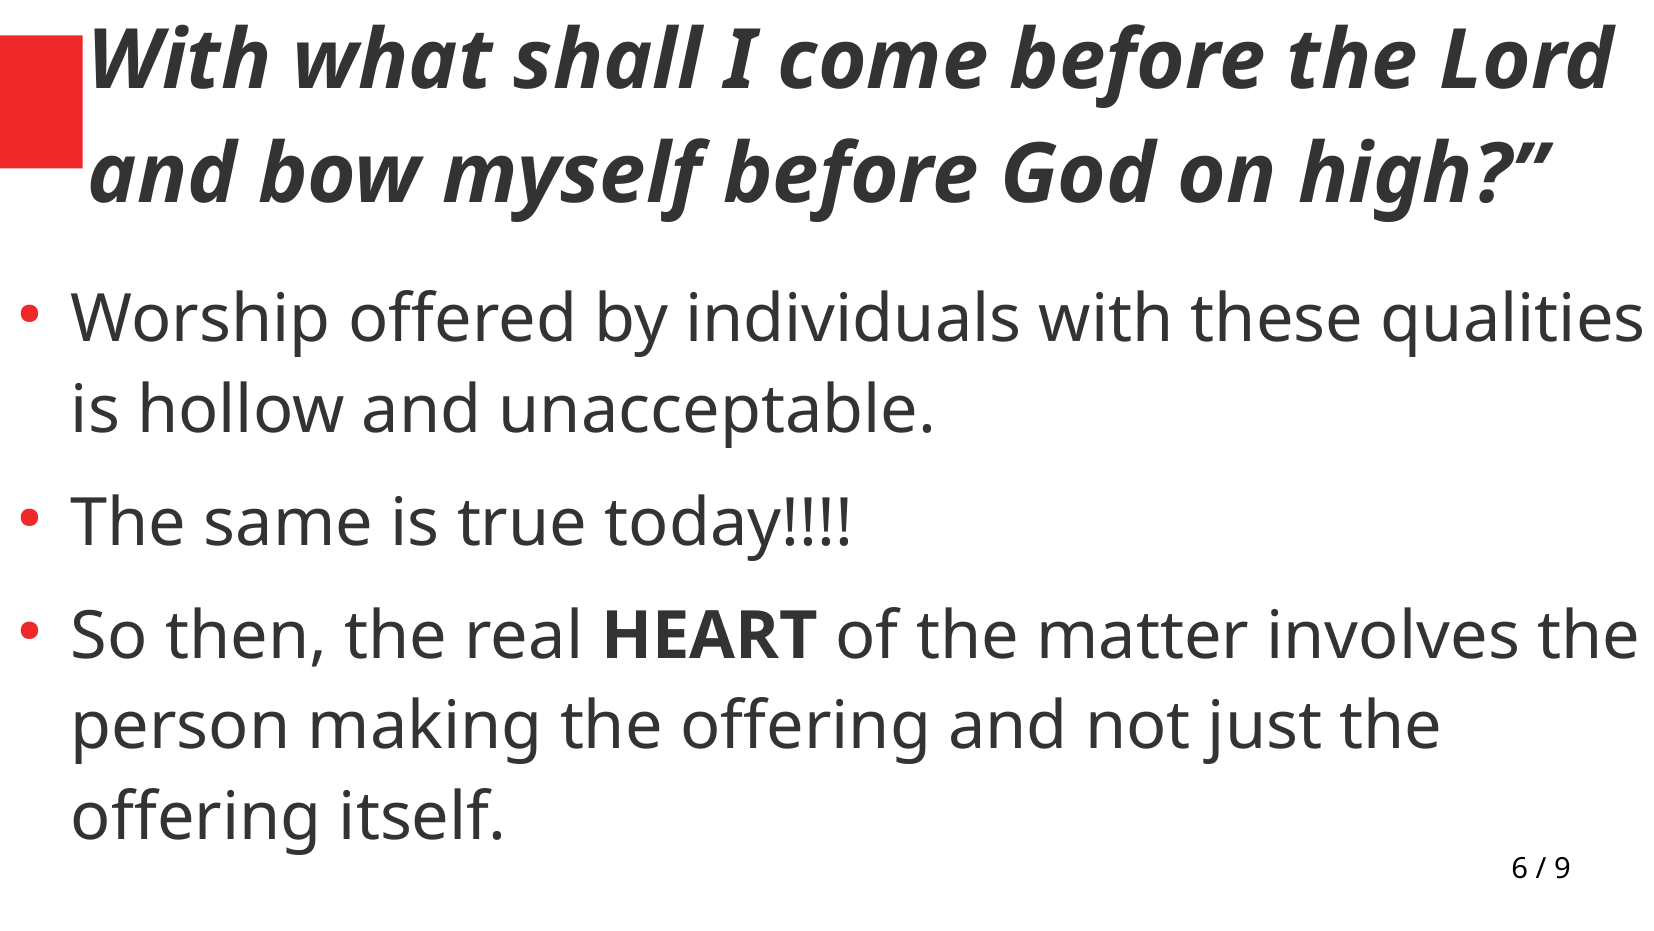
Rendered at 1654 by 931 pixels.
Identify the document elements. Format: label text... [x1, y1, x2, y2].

list Worship offered by individuals with these qualities is hollow and unacceptable. The same is true today!!!! So then, the real HEART of the matter involves the person making the offering and not just the offering itself. [0, 270, 1654, 811]
title With what shall I come before the Lord and bow myself before God on high?” [87, 0, 1633, 270]
